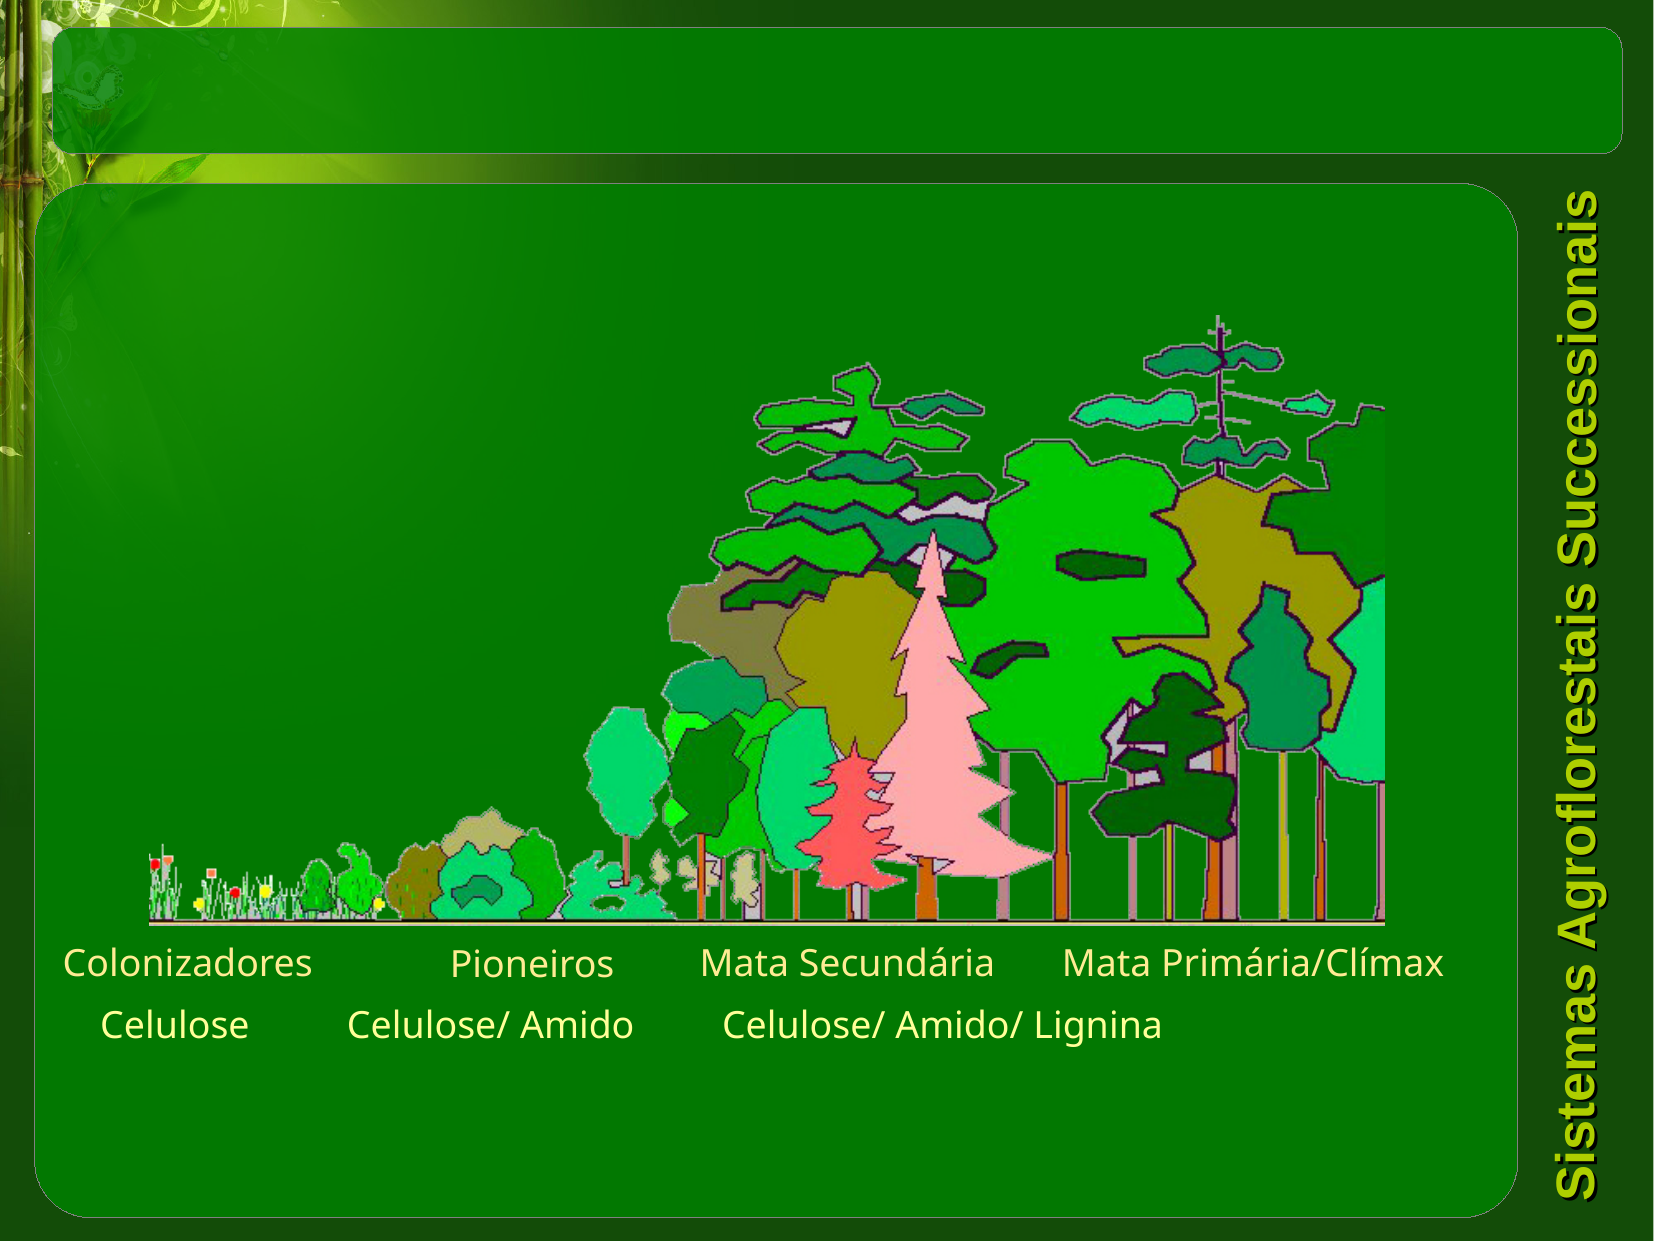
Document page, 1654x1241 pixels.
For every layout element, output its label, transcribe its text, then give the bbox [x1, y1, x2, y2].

text_box Pioneiros [435, 932, 630, 993]
text_box Colonizadores [47, 931, 329, 993]
text_box Mata Secundária [684, 931, 1011, 993]
picture [0, 0, 1654, 1241]
text_box Mata Primária/Clímax [1047, 931, 1460, 993]
text_box Celulose Celulose/ Amido Celulose/ Amido/ Lignina [85, 993, 1547, 1054]
